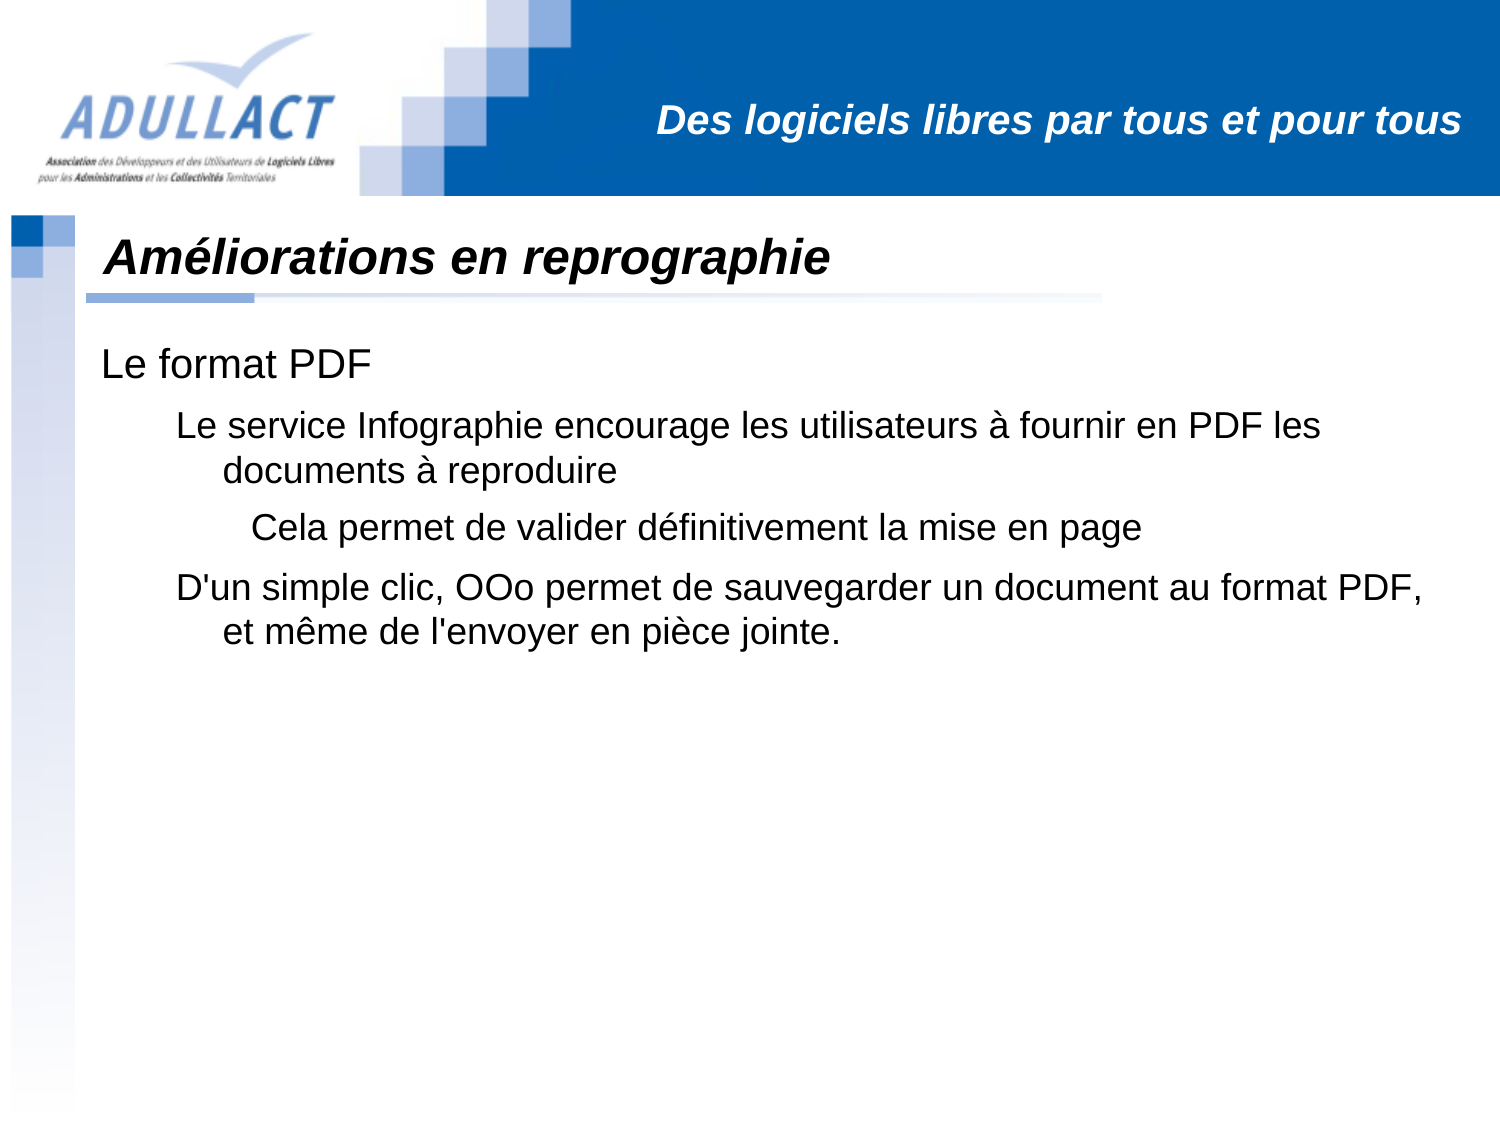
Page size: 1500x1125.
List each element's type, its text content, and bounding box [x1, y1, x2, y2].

picture [86, 293, 1102, 303]
picture [31, 29, 346, 189]
title Améliorations en reprographie [88, 219, 1459, 292]
list Le format PDF Le service Infographie encourage les utilisateurs à fournir en PDF les documents à reproduire Cela permet de valider définitivement la mise en page D'un simple clic, OOo permet de sauvegarder un document au format PDF, et même de l'envoyer en pièce jointe. [100, 337, 1431, 1043]
picture [356, 0, 1500, 196]
picture [10, 214, 75, 1113]
